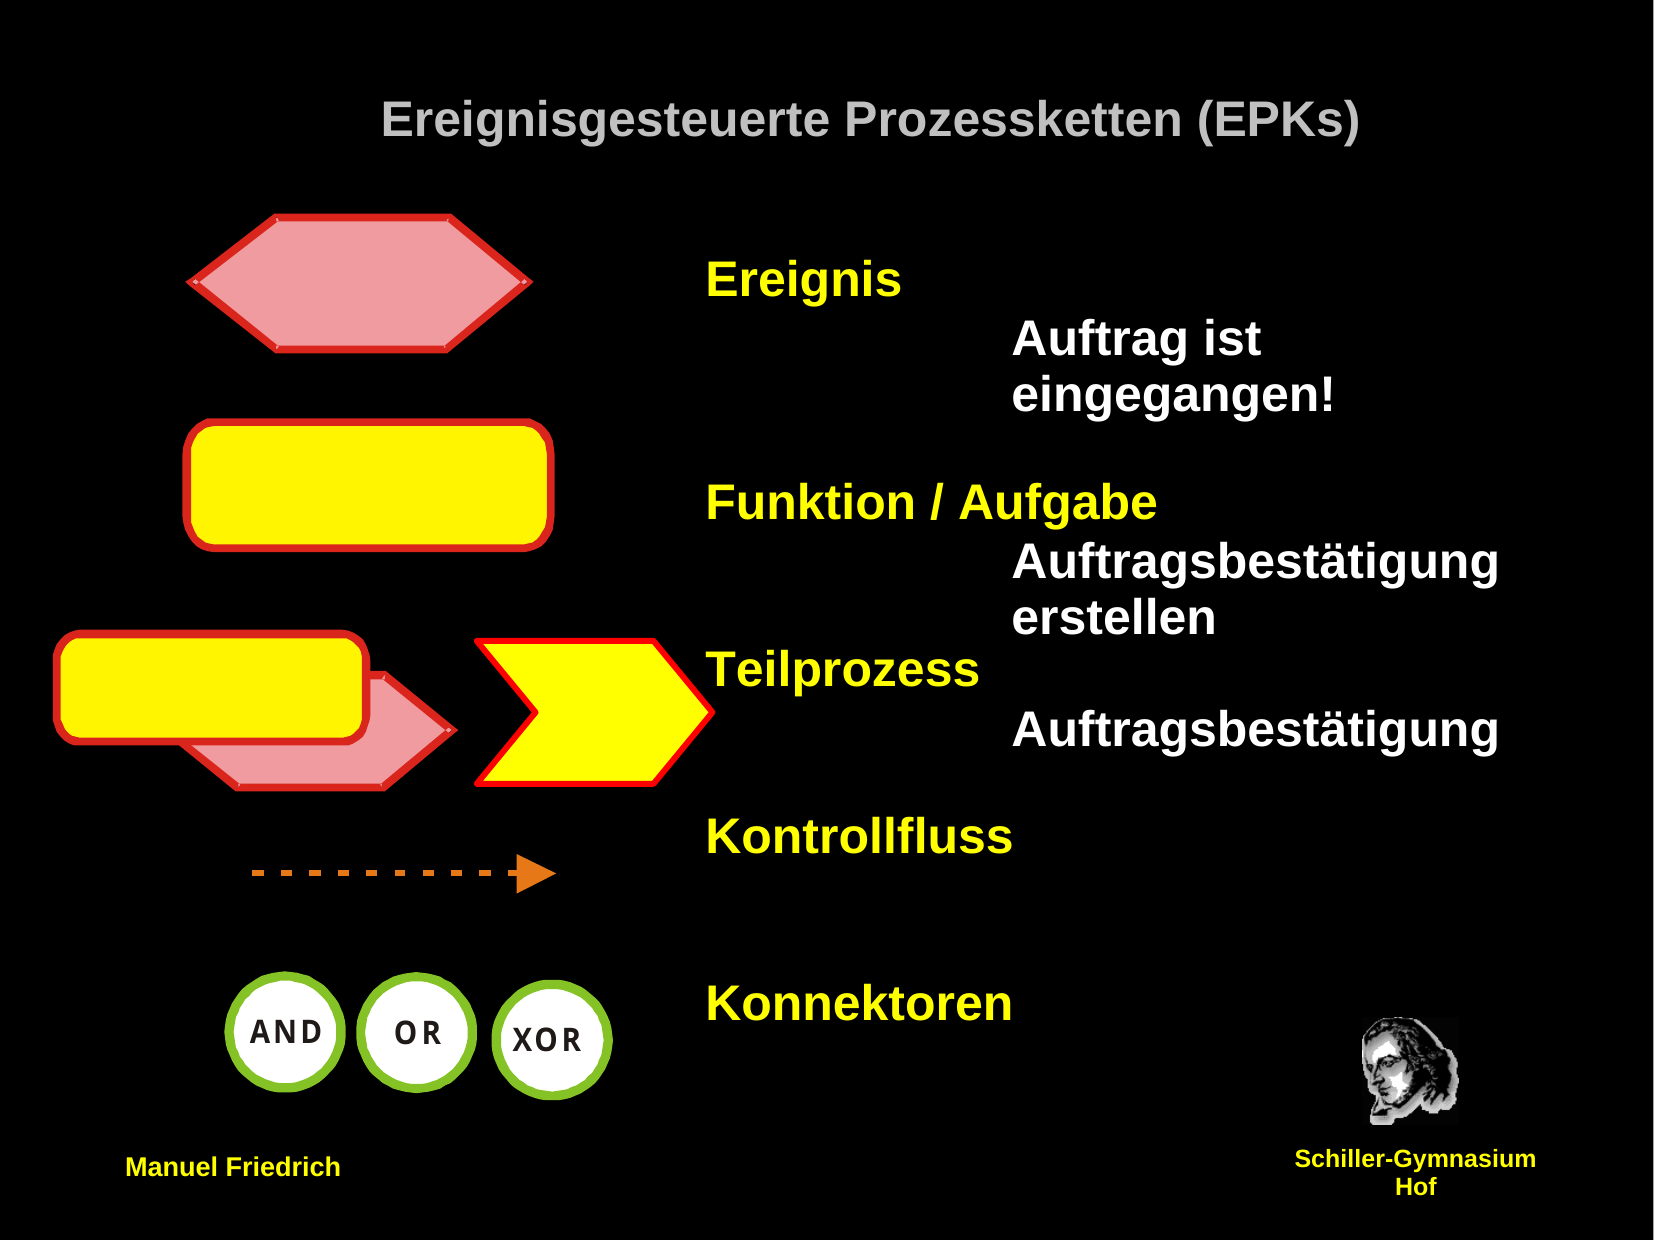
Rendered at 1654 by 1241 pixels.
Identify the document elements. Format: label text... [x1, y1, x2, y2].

text_box Ereignis Funktion / Aufgabe Teilprozess Kontrollfluss Konnektoren [705, 250, 1195, 1105]
text_box Ereignisgesteuerte Prozessketten (EPKs) [380, 91, 1391, 153]
text_box Auftrag ist eingegangen! Auftragsbestätigung erstellen Auftragsbestätigung [1011, 310, 1525, 982]
chart [221, 850, 617, 1105]
text_box [185, 213, 534, 354]
text_box [52, 629, 459, 792]
picture [1362, 1017, 1459, 1125]
text_box Schiller-Gymnasium Hof [1294, 1145, 1547, 1205]
text_box [476, 640, 713, 784]
text_box Manuel Friedrich [124, 1151, 351, 1184]
text_box [182, 418, 555, 553]
